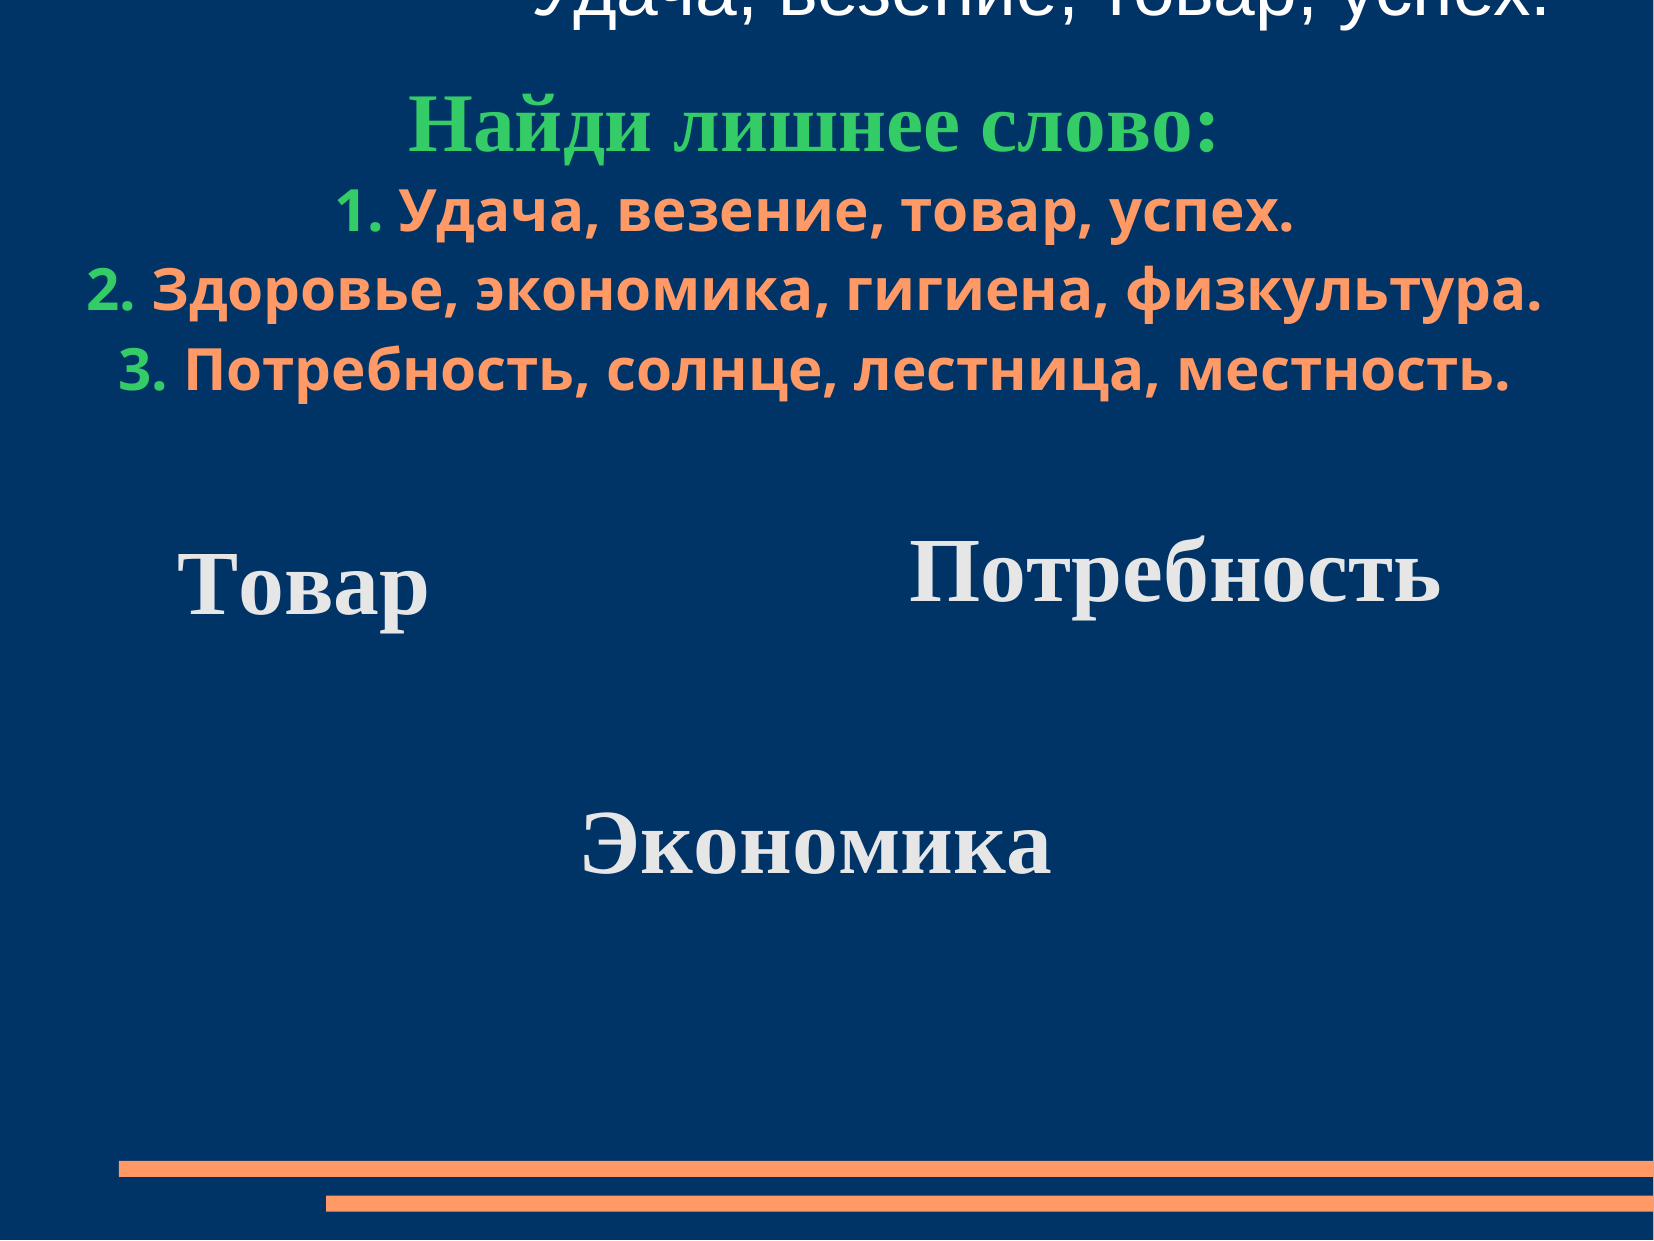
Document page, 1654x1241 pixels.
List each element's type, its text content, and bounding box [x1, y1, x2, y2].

list Экономика [507, 791, 1087, 992]
list Товар [106, 532, 635, 886]
title Найди лишнее слово: 1. Удача, везение, товар, успех. 2. Здоровье, экономика, гигиена, физкультура. 3. Потребность, солнце, лестница, местность. [11, 0, 1619, 497]
list Потребность [838, 519, 1489, 674]
text_box Удача, везение, товар, успех. [513, 0, 1654, 340]
